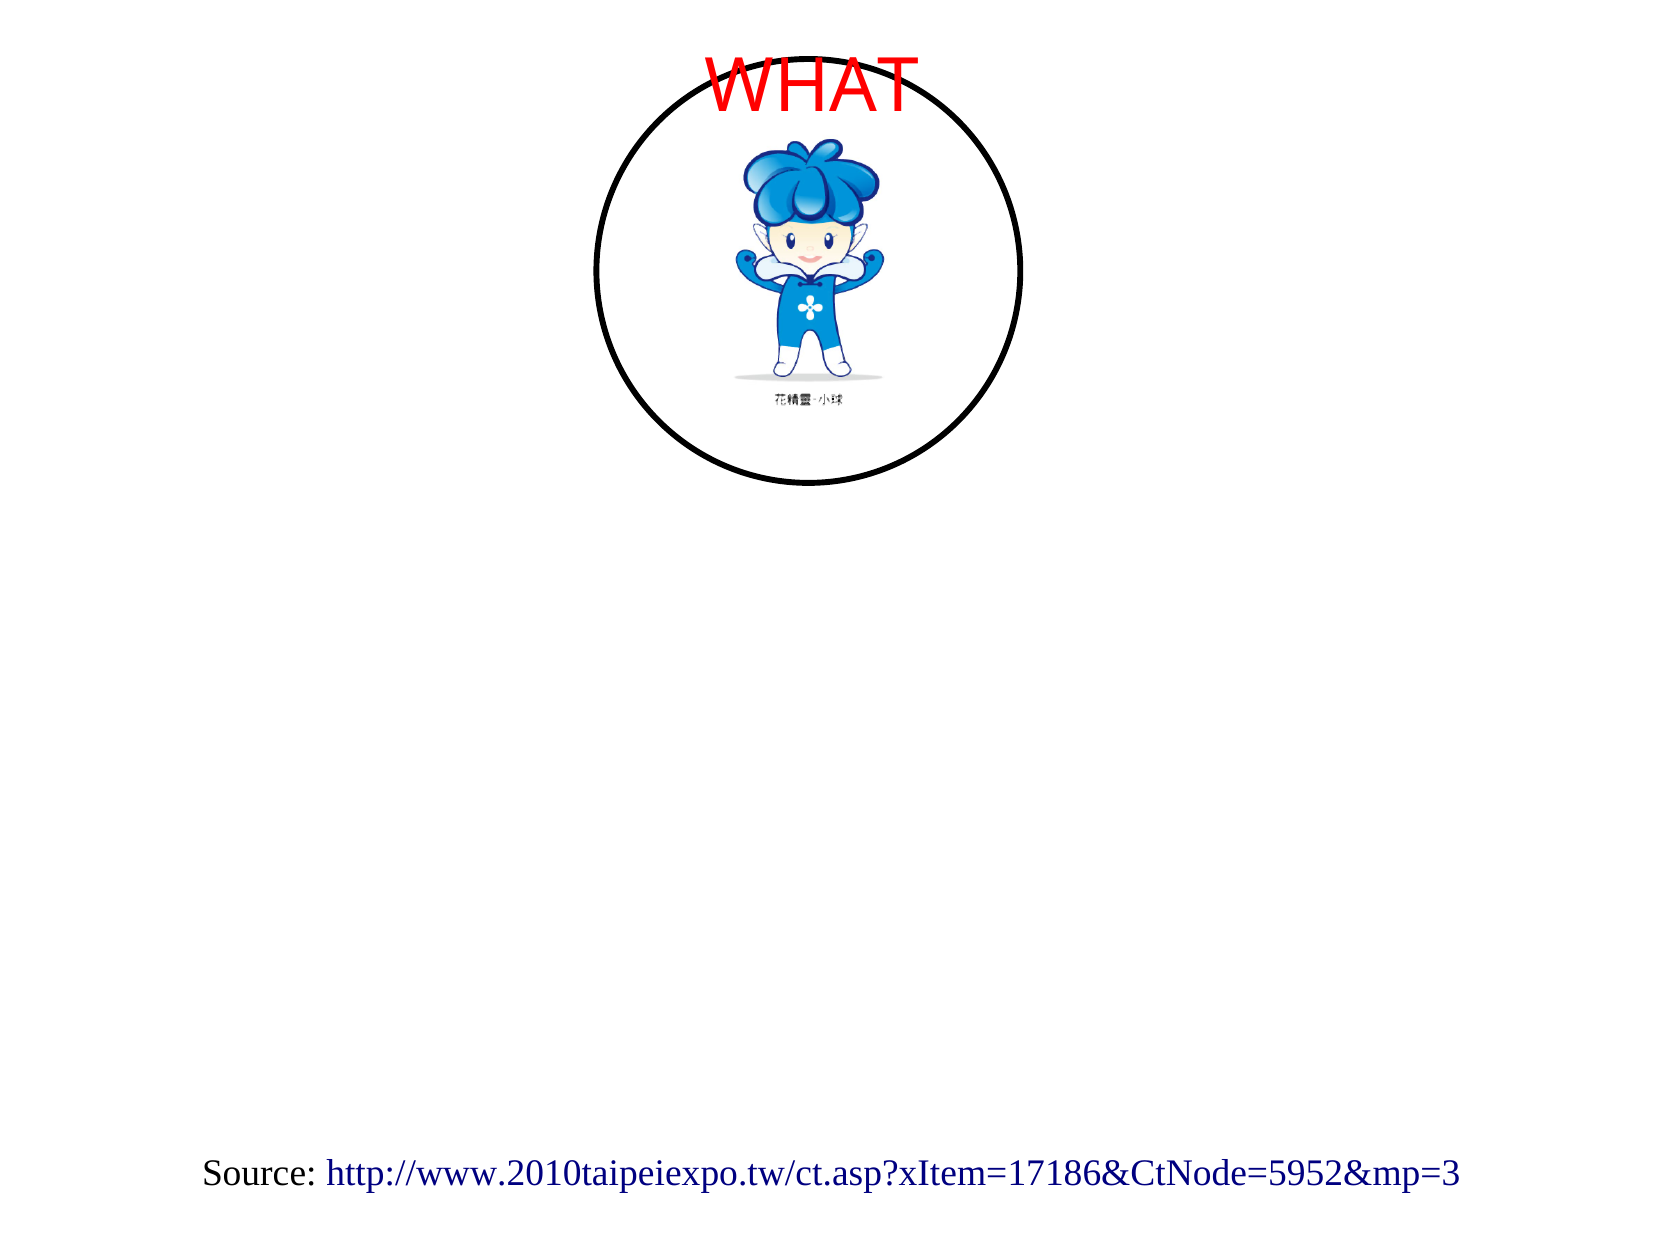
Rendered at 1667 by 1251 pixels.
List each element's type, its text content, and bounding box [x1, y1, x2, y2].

text_box Source: http://www.2010taipeiexpo.tw/ct.asp?xItem=17186&CtNode=5952&mp=3 [187, 1140, 1487, 1201]
text_box [596, 135, 1021, 483]
picture [710, 135, 907, 419]
text_box WHAT [590, 29, 1034, 135]
